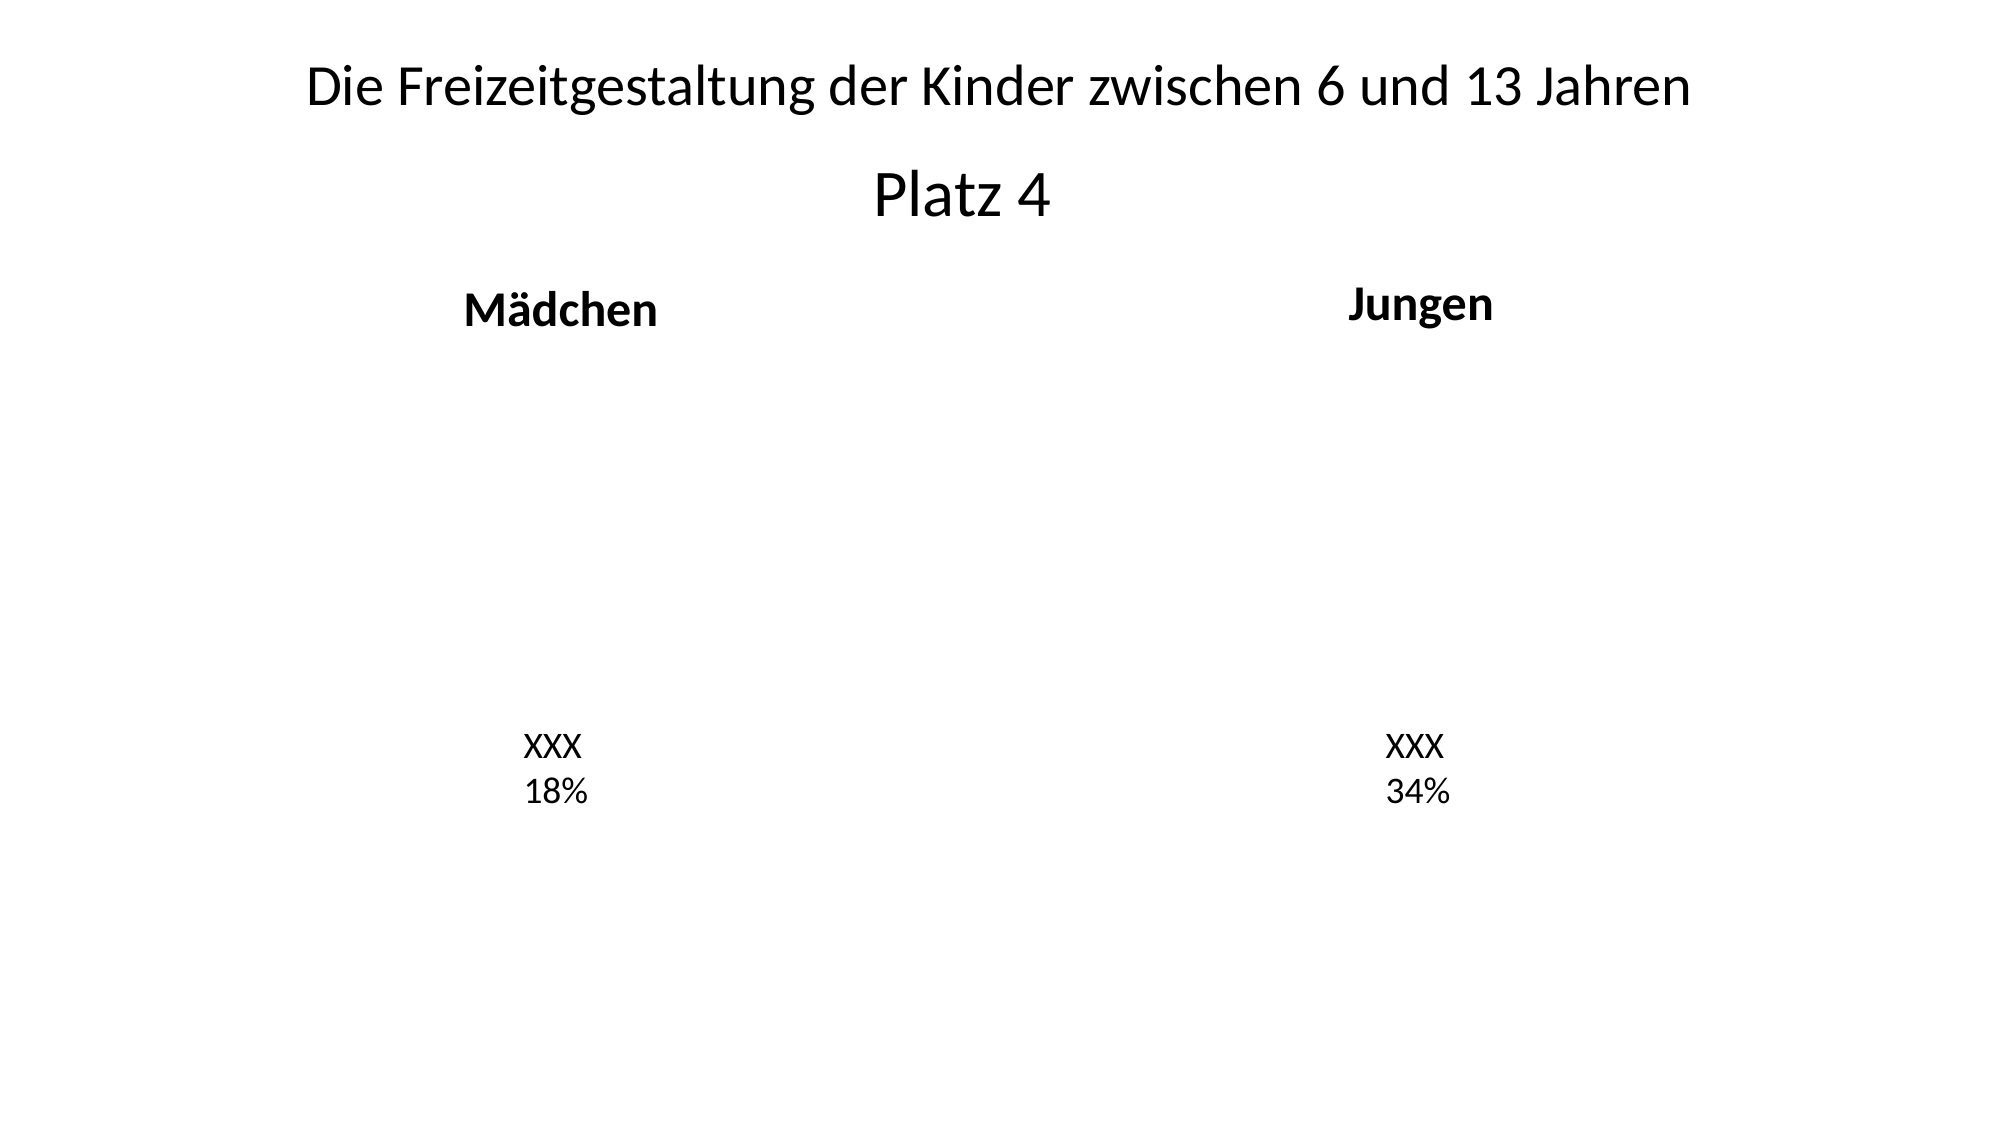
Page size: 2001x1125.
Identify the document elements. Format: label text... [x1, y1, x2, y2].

text_box Mädchen [444, 280, 677, 351]
text_box Die Freizeitgestaltung der Kinder zwischen 6 und 13 Jahren [290, 39, 1725, 126]
text_box Jungen [1301, 279, 1541, 340]
text_box Platz 4 [858, 141, 1069, 238]
text_box XXX 34% [1370, 713, 1472, 820]
text_box XXX 18% [508, 713, 614, 820]
